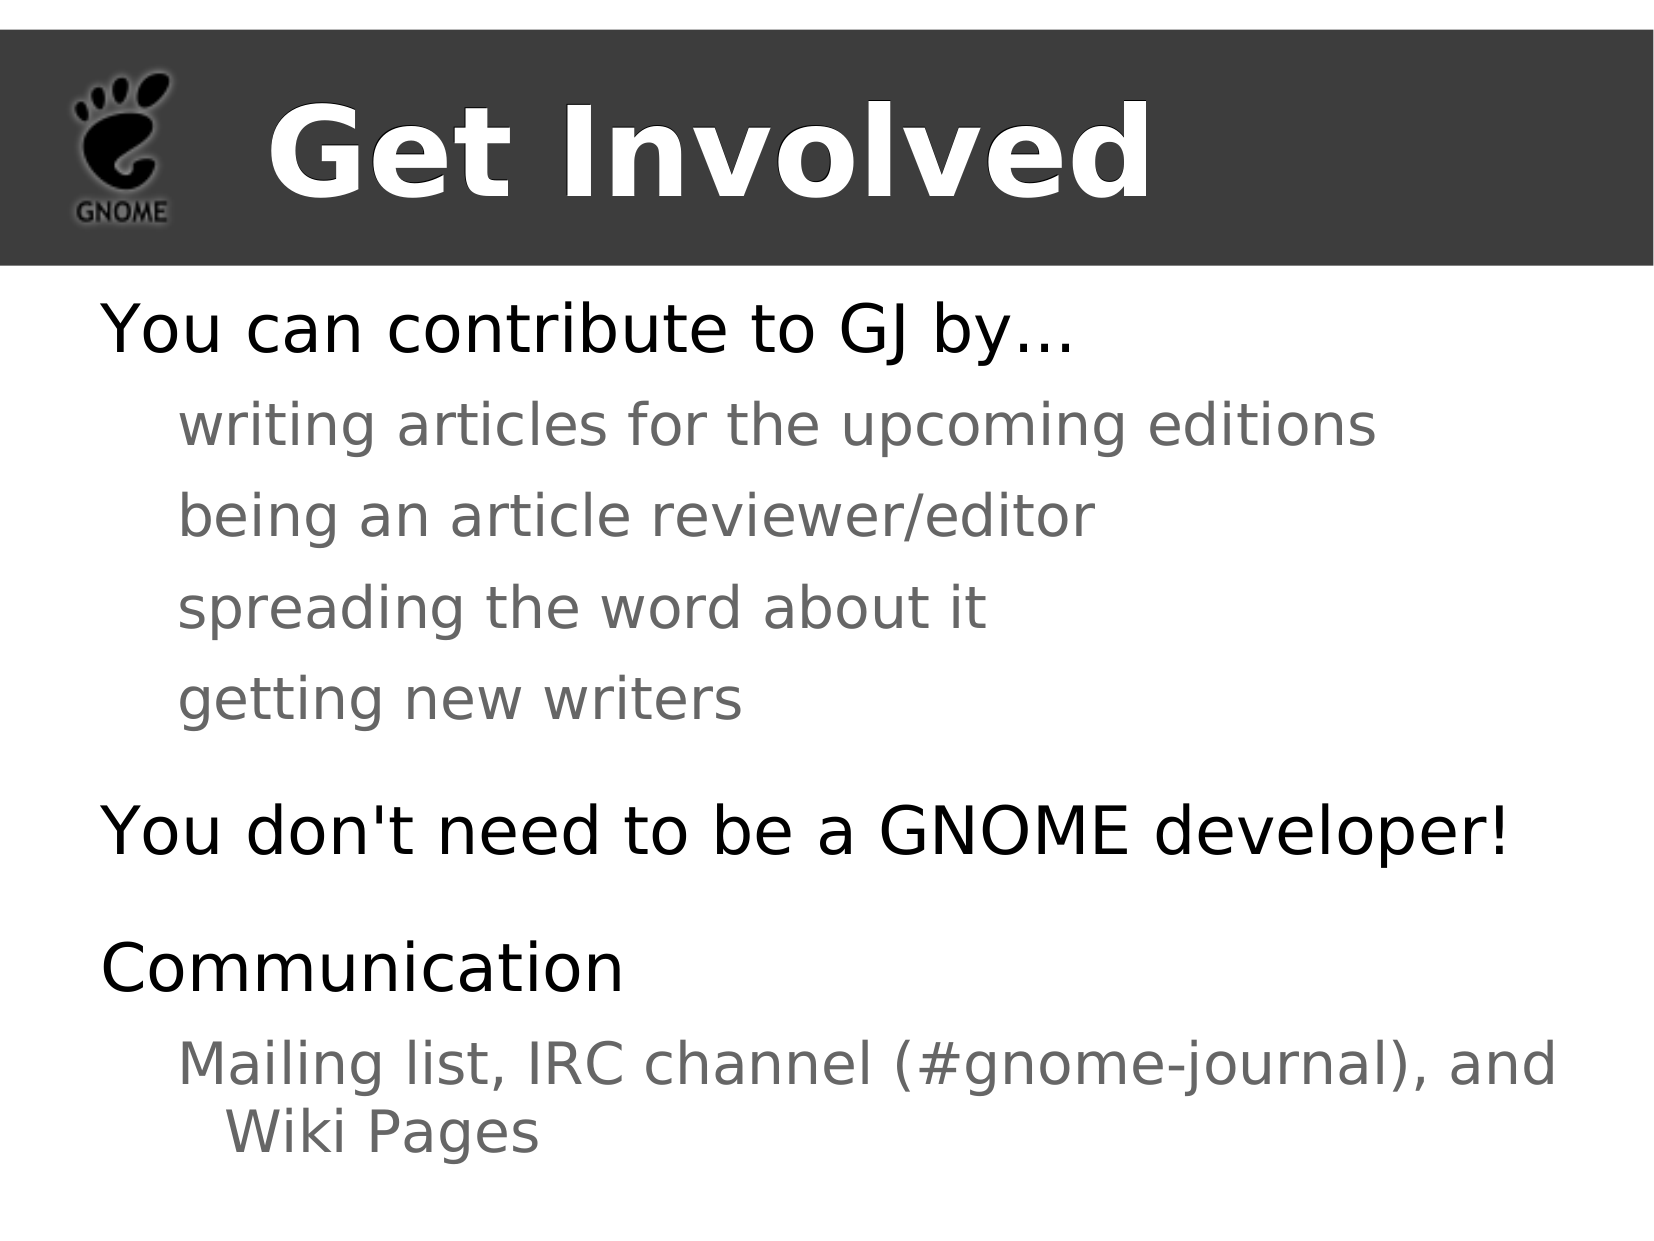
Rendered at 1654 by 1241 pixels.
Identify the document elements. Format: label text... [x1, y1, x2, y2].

list You can contribute to GJ by... writing articles for the upcoming editions being an article reviewer/editor spreading the word about it getting new writers You don't need to be a GNOME developer! Communication Mailing list, IRC channel (#gnome-journal), and Wiki Pages [82, 290, 1571, 1167]
title Get Involved [265, 49, 1571, 257]
picture [35, 60, 205, 237]
